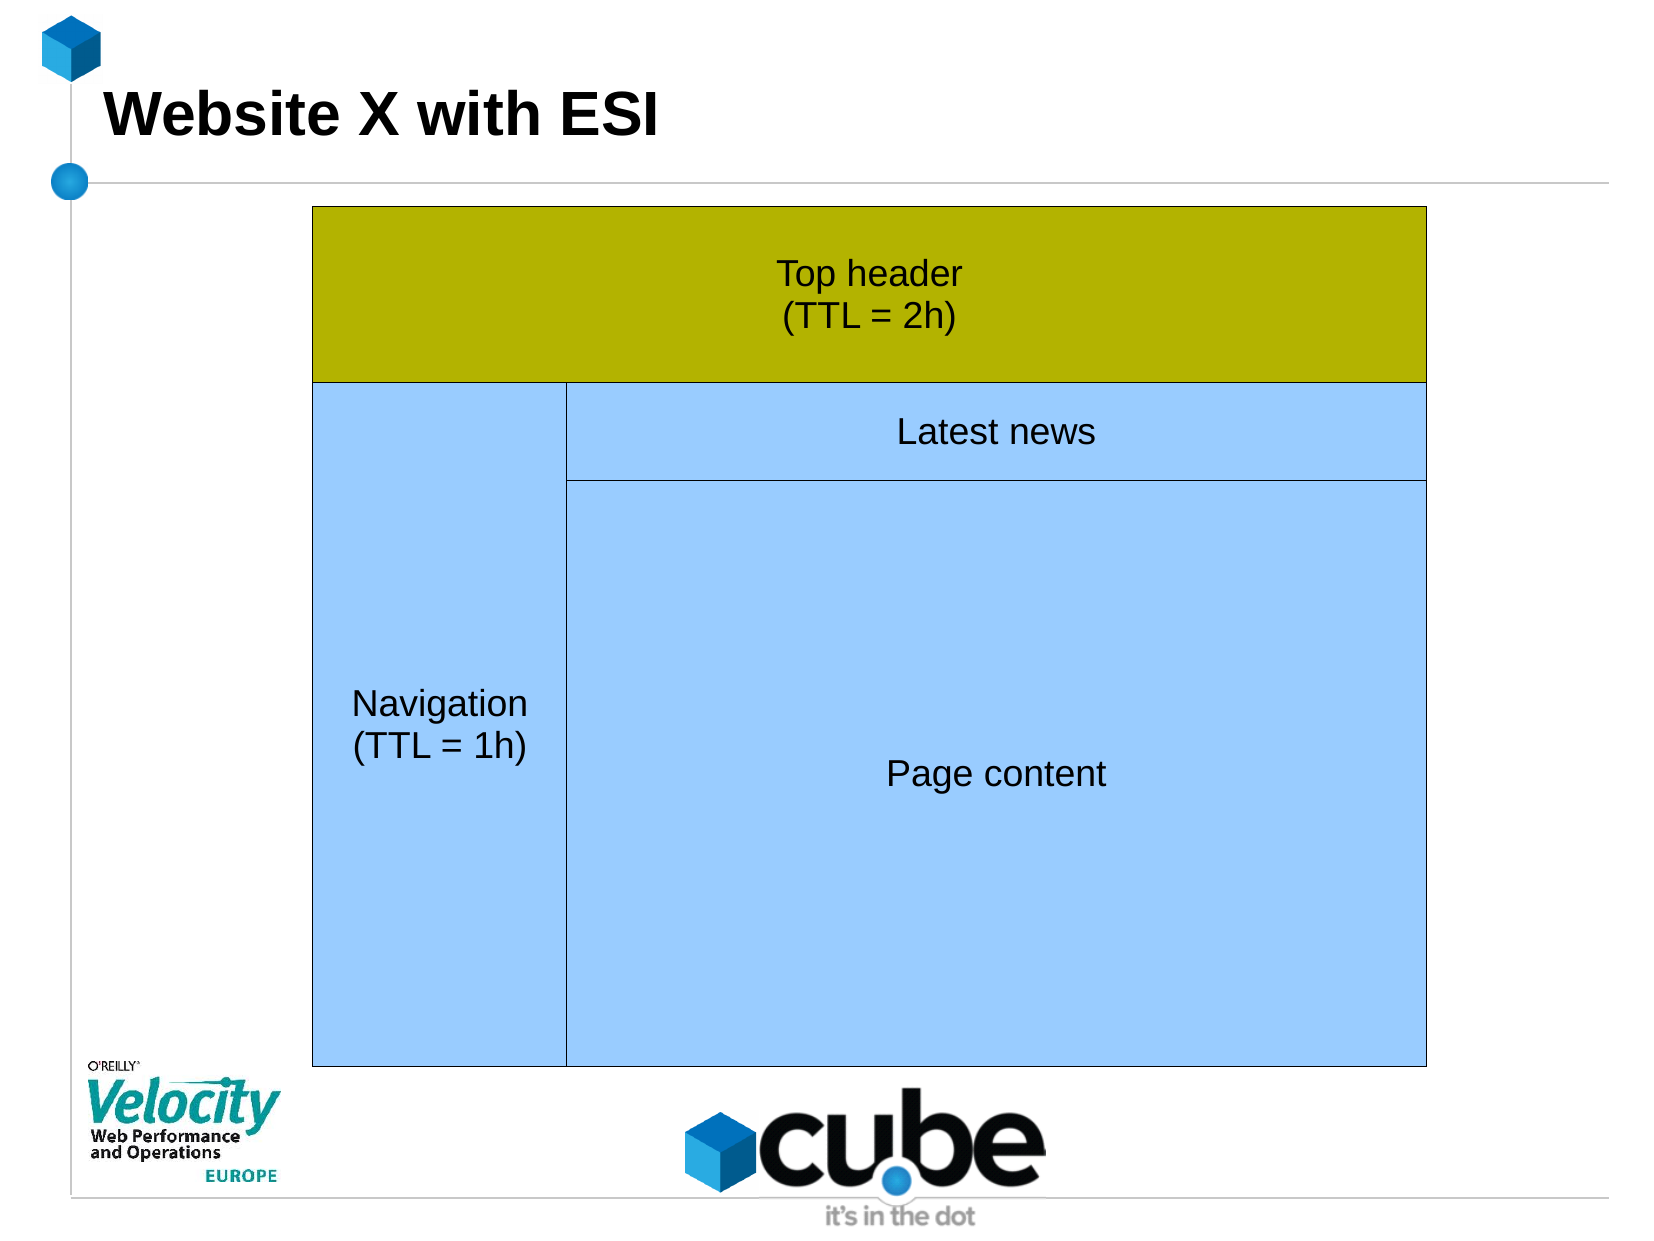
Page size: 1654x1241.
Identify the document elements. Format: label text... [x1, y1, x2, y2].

title Website X with ESI [103, 49, 1551, 178]
text_box Top header (TTL = 2h) [312, 206, 1427, 382]
text_box Page content [567, 481, 1427, 1067]
text_box Latest news [567, 382, 1427, 481]
picture [88, 1061, 281, 1182]
text_box Navigation (TTL = 1h) [312, 382, 567, 1067]
